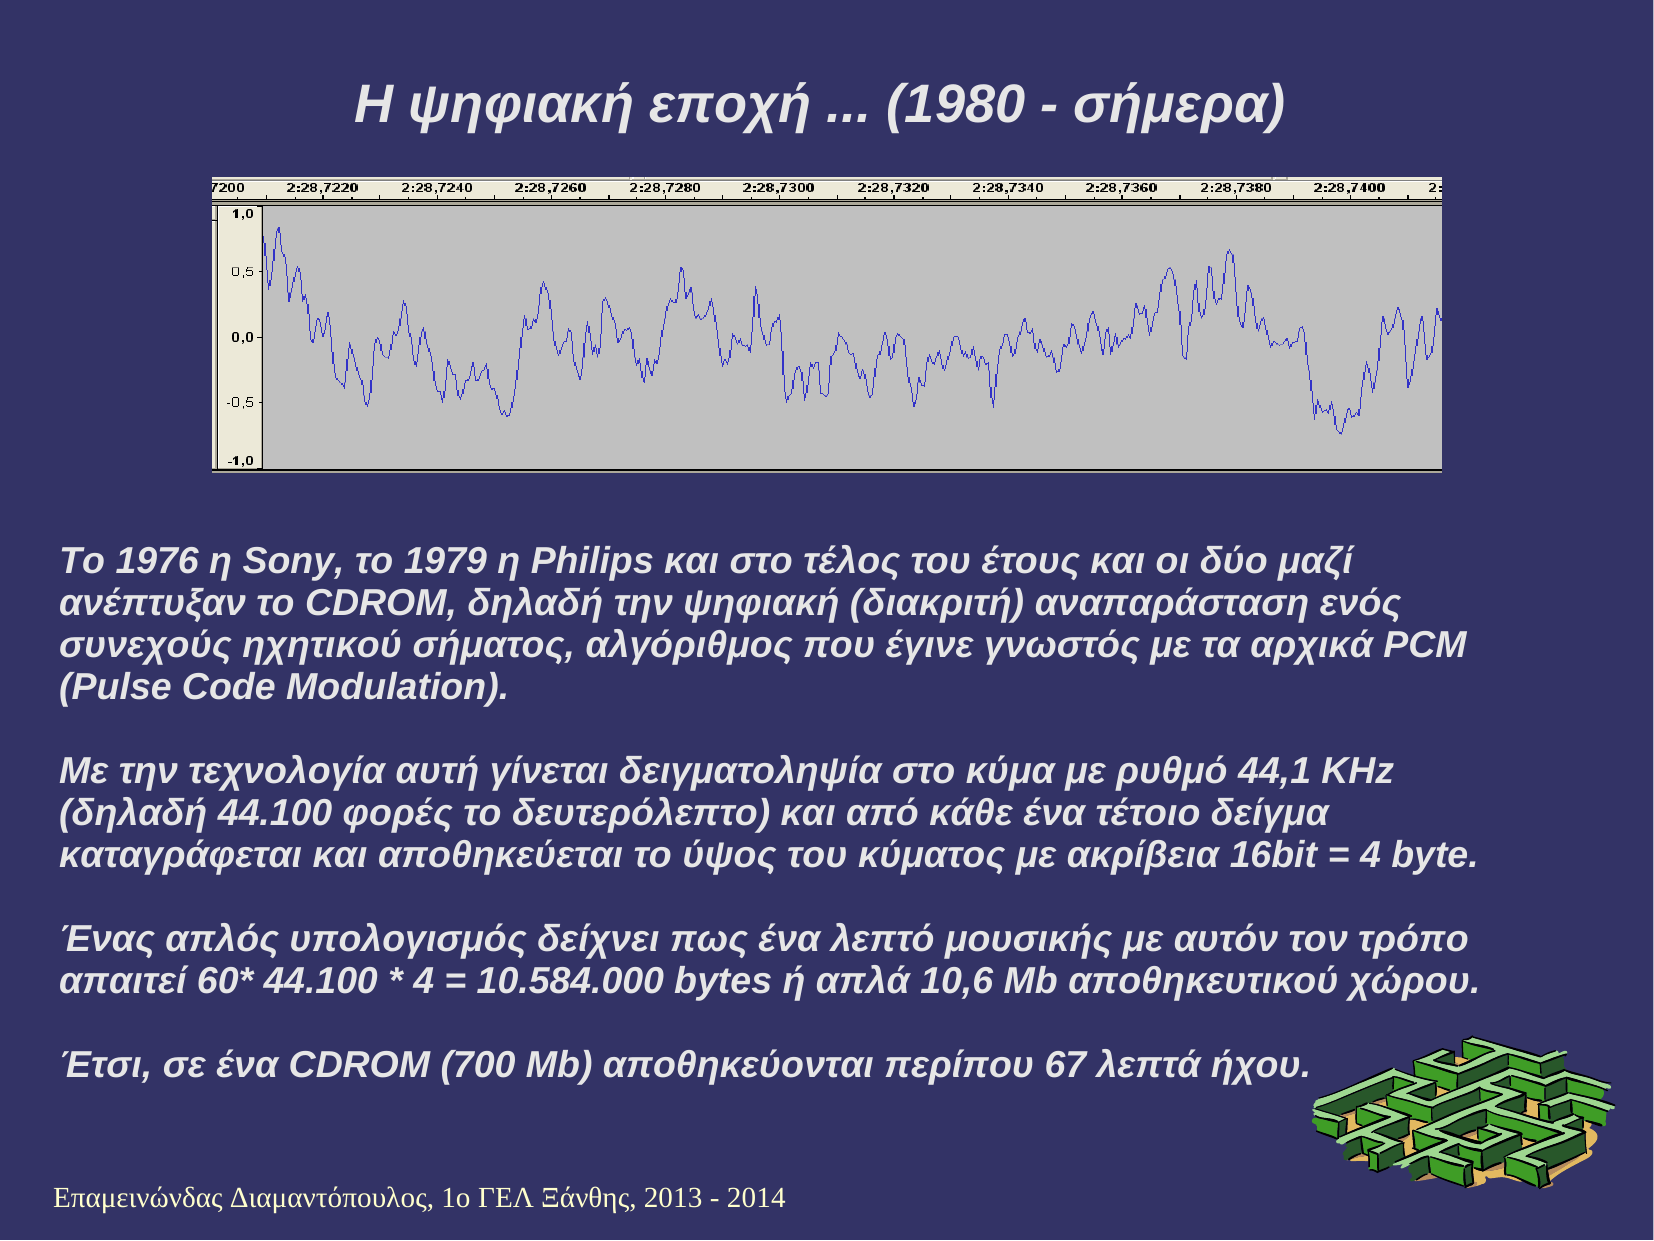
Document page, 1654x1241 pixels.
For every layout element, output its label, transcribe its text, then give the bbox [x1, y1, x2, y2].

title Η ψηφιακή εποχή ... (1980 - σήμερα) [76, 29, 1565, 179]
title Το 1976 η Sony, το 1979 η Philips και στο τέλος του έτους και οι δύο μαζί ανέπτυξαν το CDROM, δηλαδή την ψηφιακή (διακριτή) αναπαράσταση ενός συνεχούς ηχητικού σήματος, αλγόριθμος που έγινε γνωστός με τα αρχικά PCM (Pulse Code Modulation). Με την τεχνολογία αυτή γίνεται δειγματοληψία στο κύμα με ρυθμό 44,1 KHz (δηλαδή 44.100 φορές το δευτερόλεπτο) και από κάθε ένα τέτοιο δείγμα καταγράφεται και αποθηκεύεται το ύψος του κύματος με ακρίβεια 16bit = 4 byte. Ένας απλός υπολογισμός δείχνει πως ένα λεπτό μουσικής με αυτόν τον τρόπο απαιτεί 60* 44.100 * 4 = 10.584.000 bytes ή απλά 10,6 Mb αποθηκευτικού χώρου. Έτσι, σε ένα CDROM (700 Mb) αποθηκεύονται περίπου 67 λεπτά ήχου. [59, 531, 1548, 1093]
picture [212, 177, 1442, 473]
